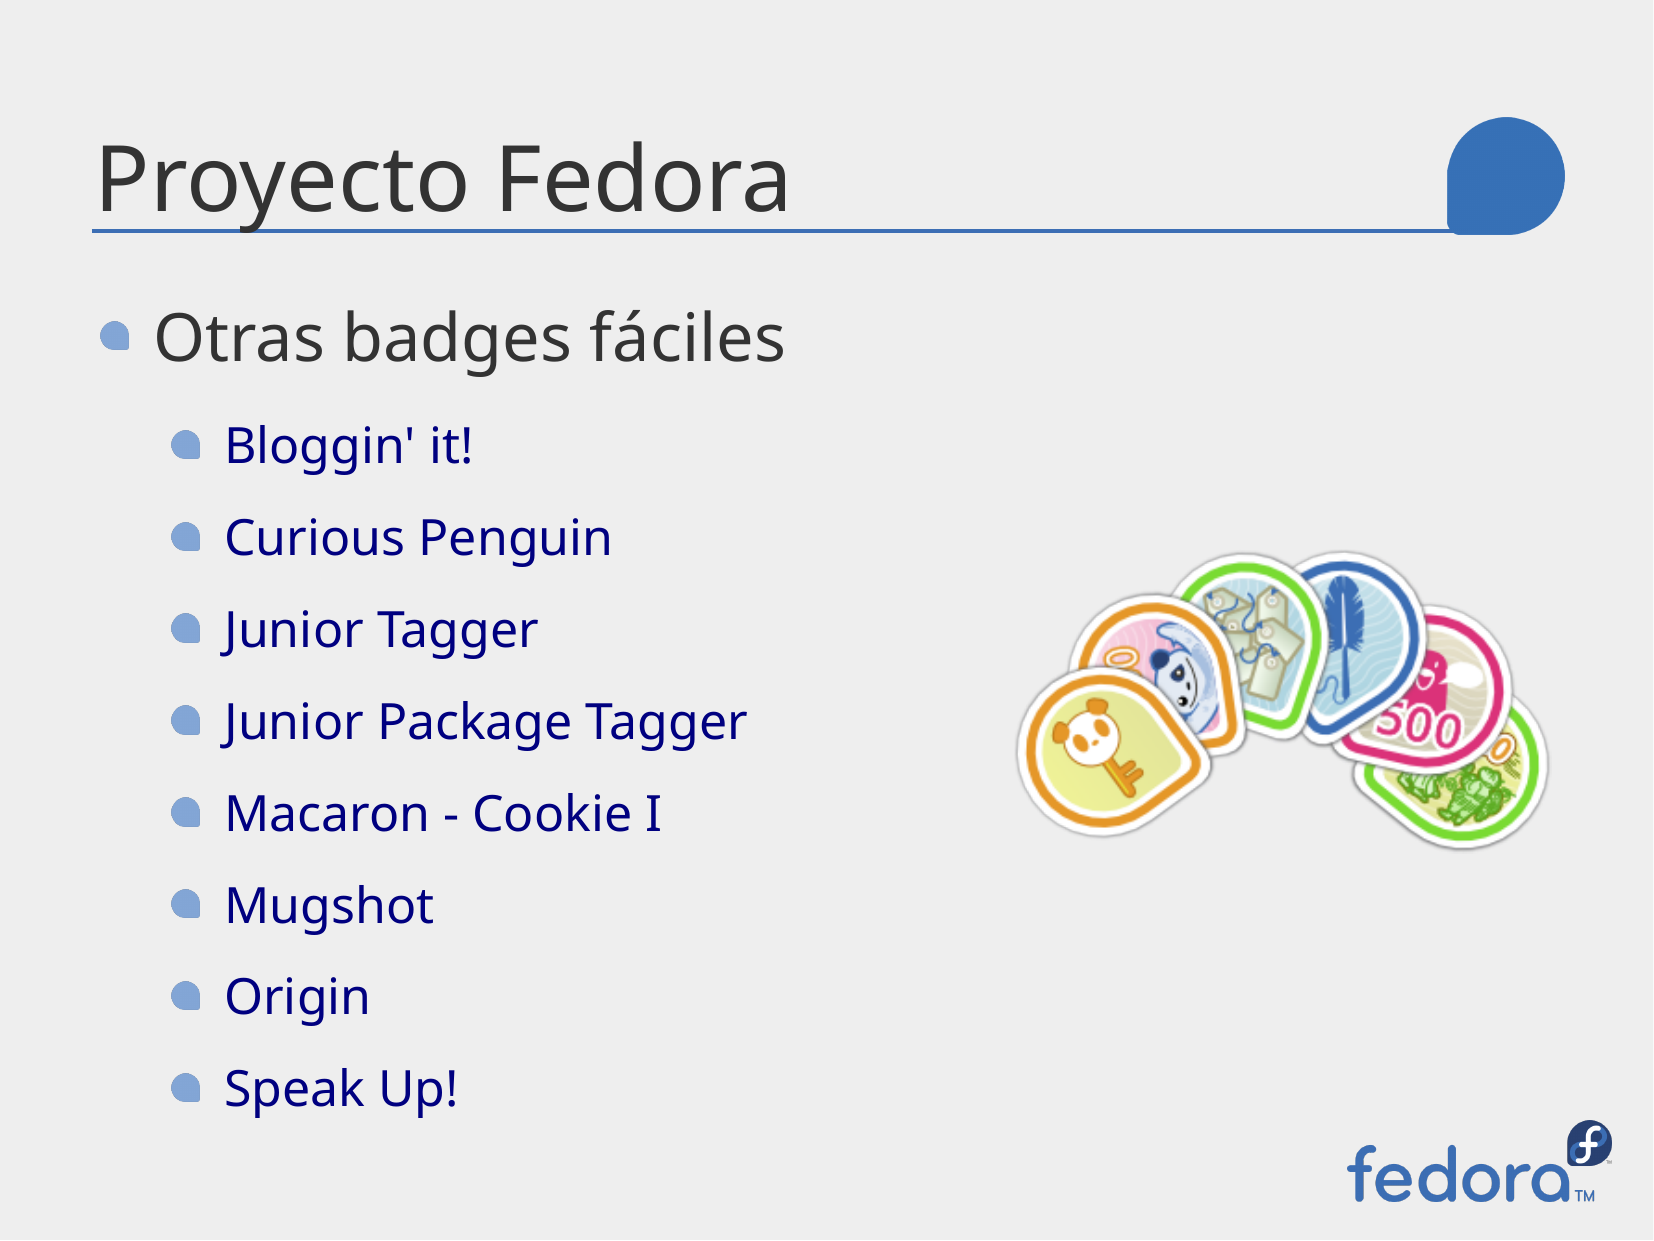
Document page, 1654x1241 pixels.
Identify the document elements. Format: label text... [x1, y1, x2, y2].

picture [1014, 549, 1552, 854]
title Proyecto Fedora [94, 100, 1426, 251]
picture [1447, 117, 1565, 235]
list Otras badges fáciles Bloggin' it! Curious Penguin Junior Tagger Junior Package Tagger Macaron - Cookie I Mugshot Origin Speak Up! [82, 290, 1571, 1122]
picture [1347, 1120, 1612, 1202]
